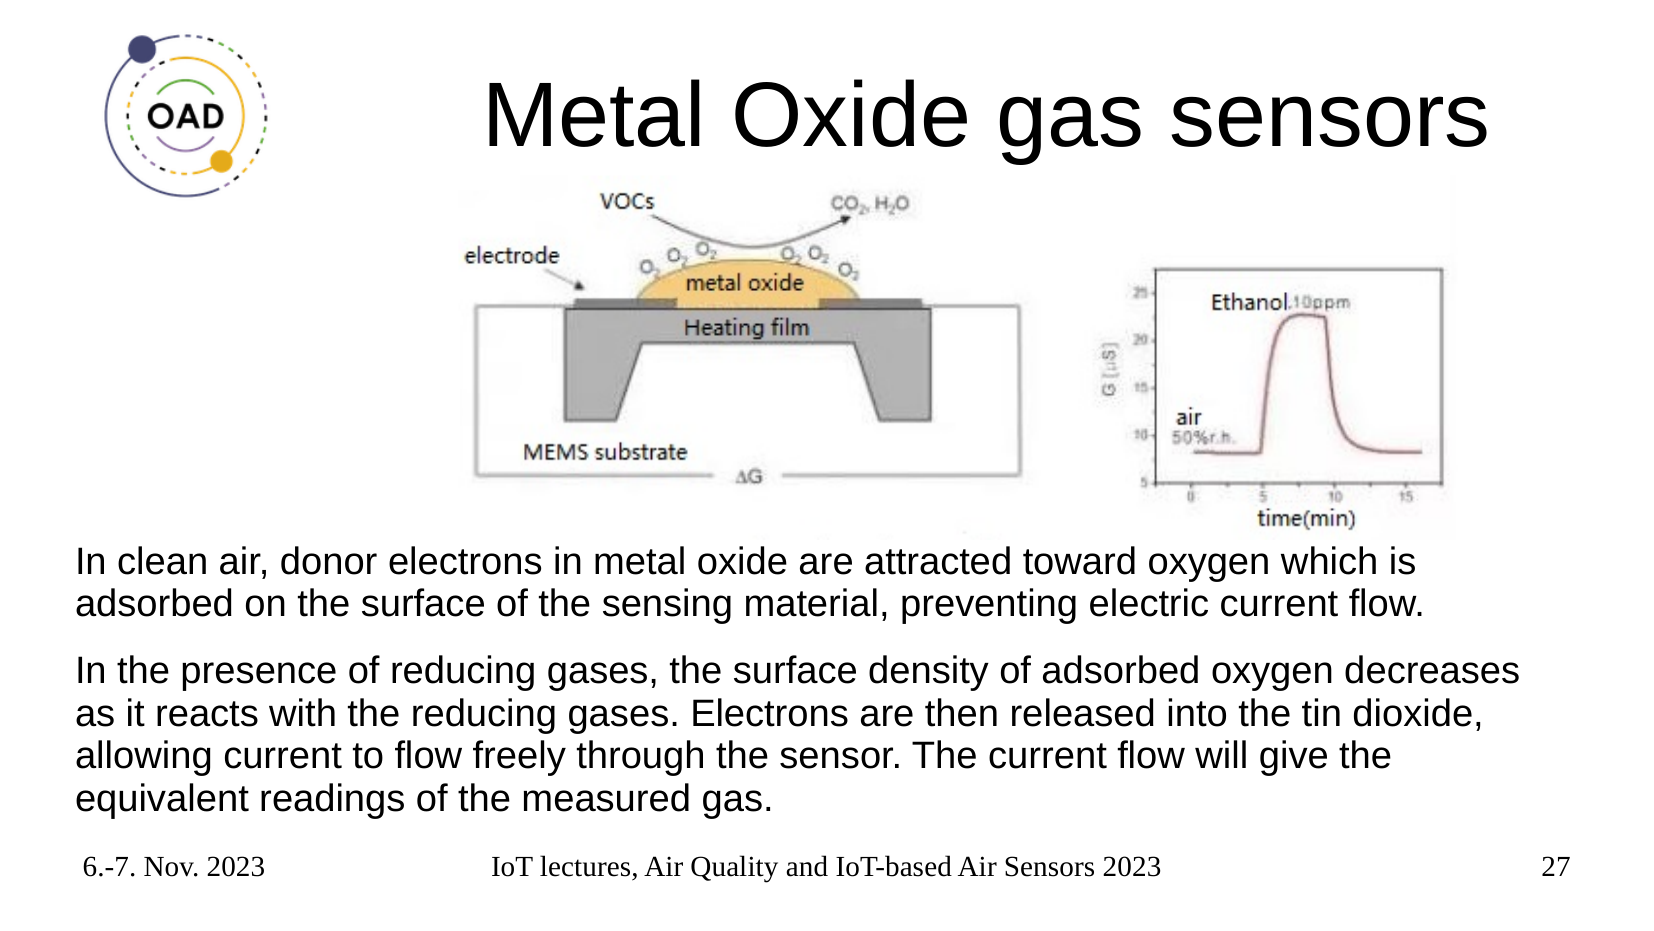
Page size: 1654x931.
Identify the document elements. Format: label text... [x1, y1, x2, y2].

list In clean air, donor electrons in metal oxide are attracted toward oxygen which is adsorbed on the surface of the sensing material, preventing electric current flow. In the presence of reducing gases, the surface density of adsorbed oxygen decreases as it reacts with the reducing gases. Electrons are then released into the tin dioxide, allowing current to flow freely through the sensor. The current flow will give the equivalent readings of the measured gas. [75, 539, 1564, 826]
picture [64, 20, 1574, 540]
title Metal Oxide gas sensors [403, 37, 1571, 193]
